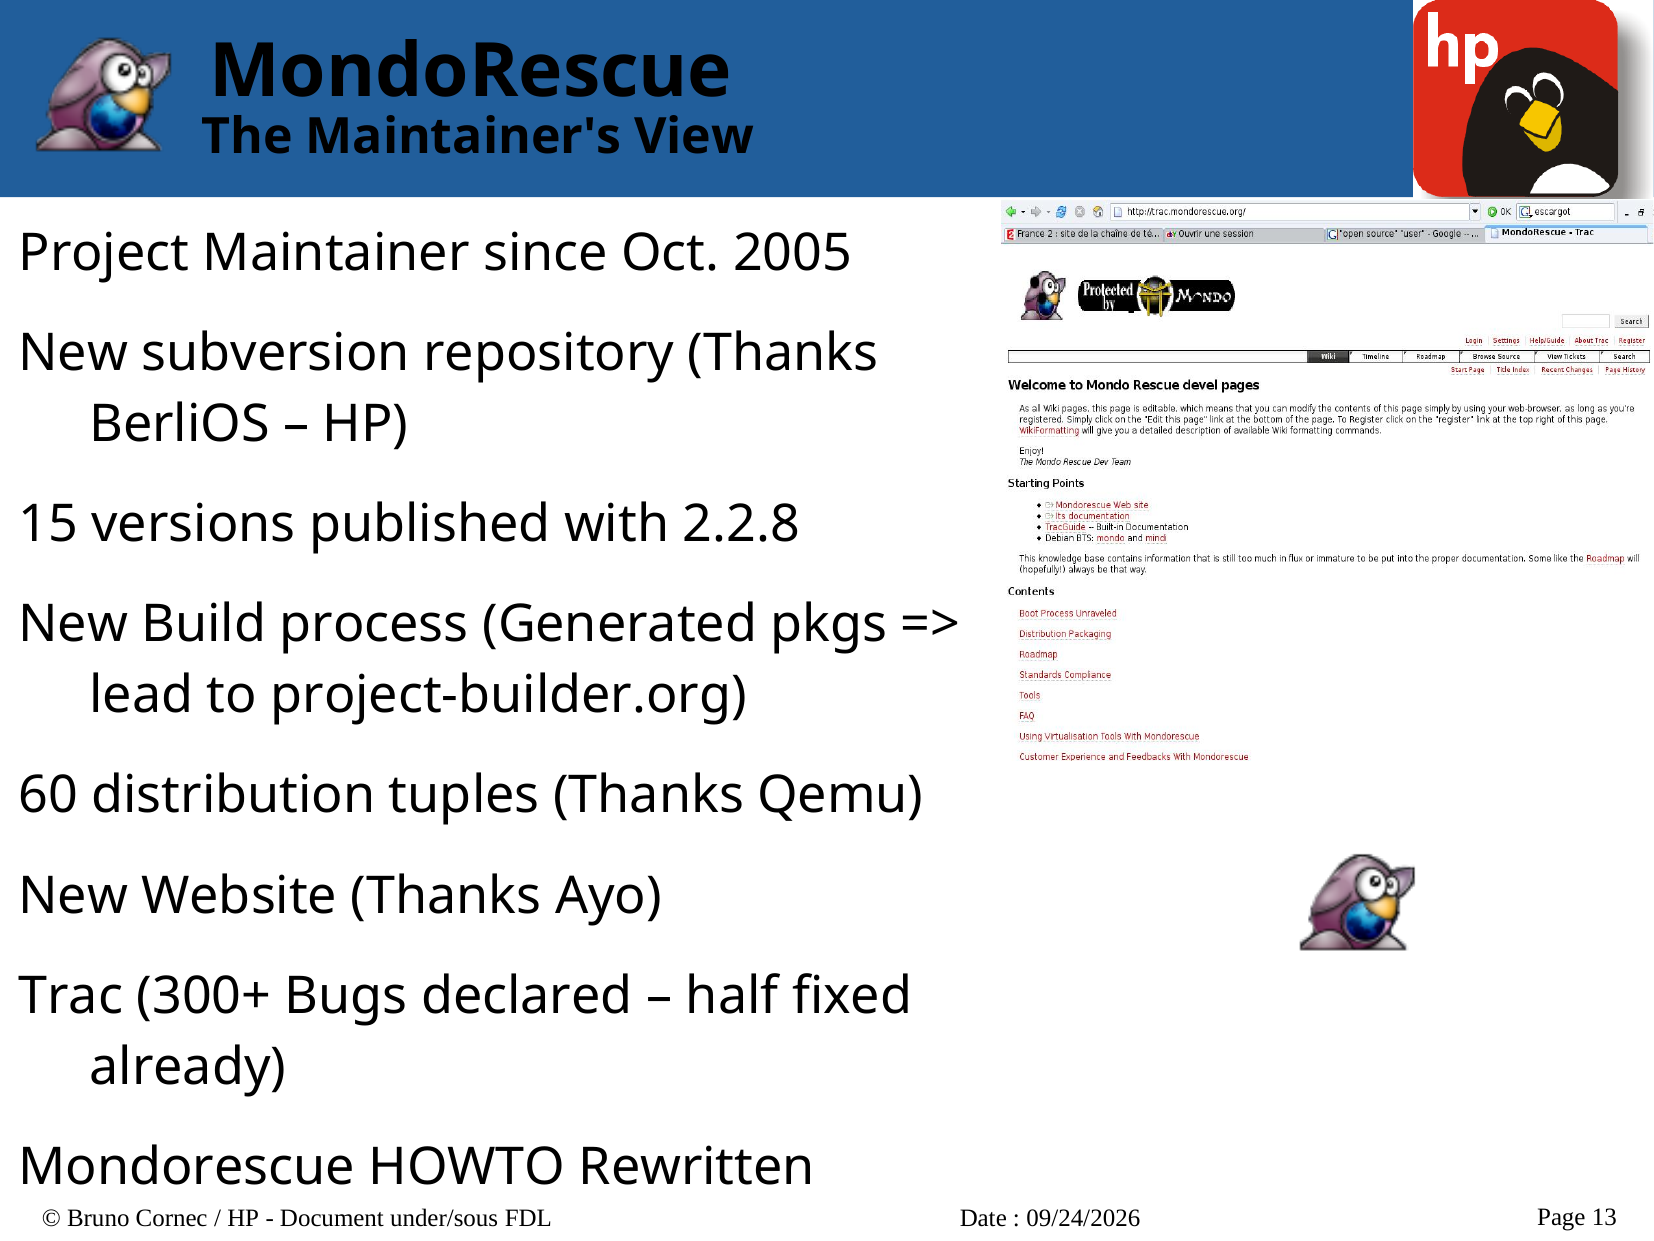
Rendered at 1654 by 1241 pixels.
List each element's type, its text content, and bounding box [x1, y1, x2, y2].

picture [1269, 821, 1449, 991]
picture [1049, 0, 1654, 761]
picture [0, 0, 211, 199]
title The Maintainer's View [201, 32, 1191, 241]
list Project Maintainer since Oct. 2005 New subversion repository (Thanks BerliOS – HP) 15 versions published with 2.2.8 New Build process (Generated pkgs => lead to project-builder.org) 60 distribution tuples (Thanks Qemu) New Website (Thanks Ayo) Trac (300+ Bugs declared – half fixed already) Mondorescue HOWTO Rewritten Mailing List activity [6, 214, 1049, 1177]
